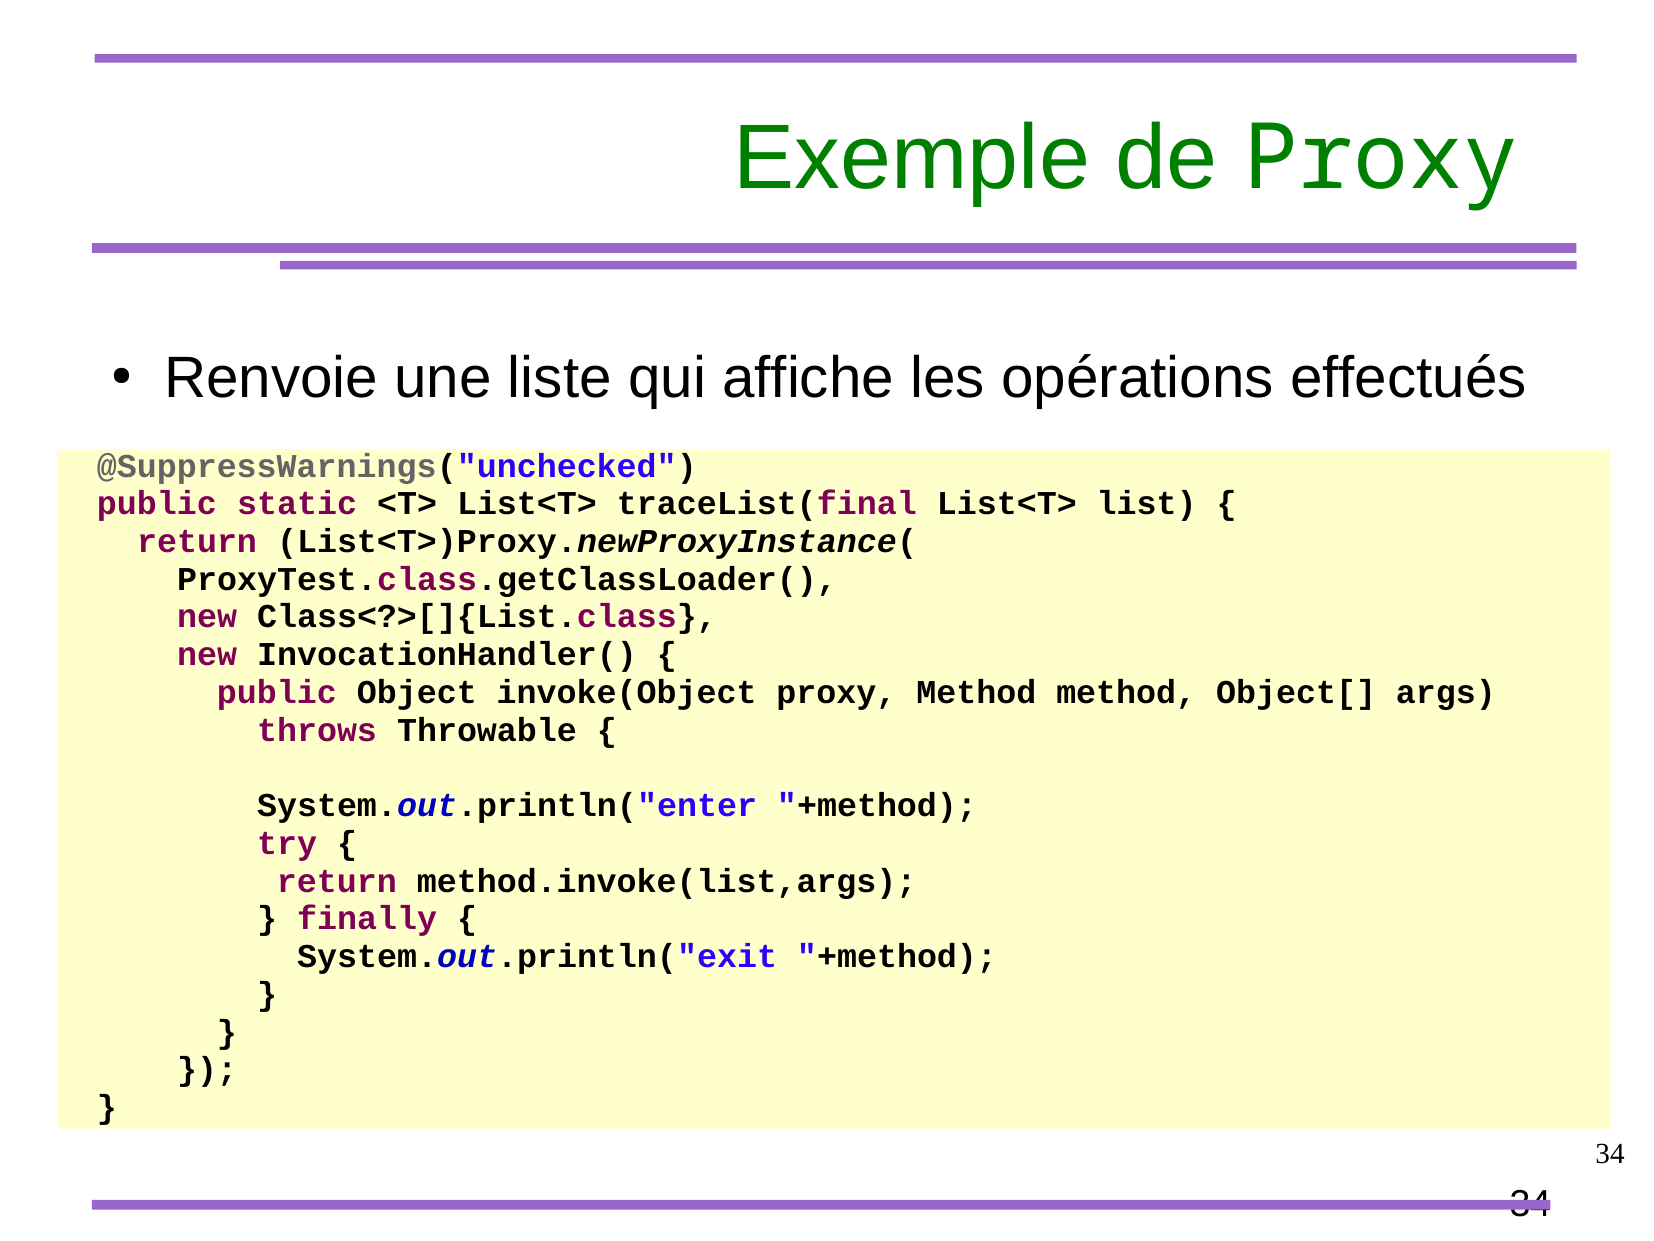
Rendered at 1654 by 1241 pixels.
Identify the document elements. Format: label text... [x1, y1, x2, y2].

text_box @SuppressWarnings("unchecked") public static <T> List<T> traceList(final List<T> list) { return (List<T>)Proxy.newProxyInstance( ProxyTest.class.getClassLoader(), new Class<?>[]{List.class}, new InvocationHandler() { public Object invoke(Object proxy, Method method, Object[] args) throws Throwable { System.out.println("enter "+method); try { return method.invoke(list,args); } finally { System.out.println("exit "+method); } } }); } [56, 449, 1611, 1129]
text_box <numéro> [1295, 1129, 1640, 1213]
list Renvoie une liste qui affiche les opérations effectués [93, 344, 1561, 435]
title Exemple de Proxy [121, 42, 1534, 265]
